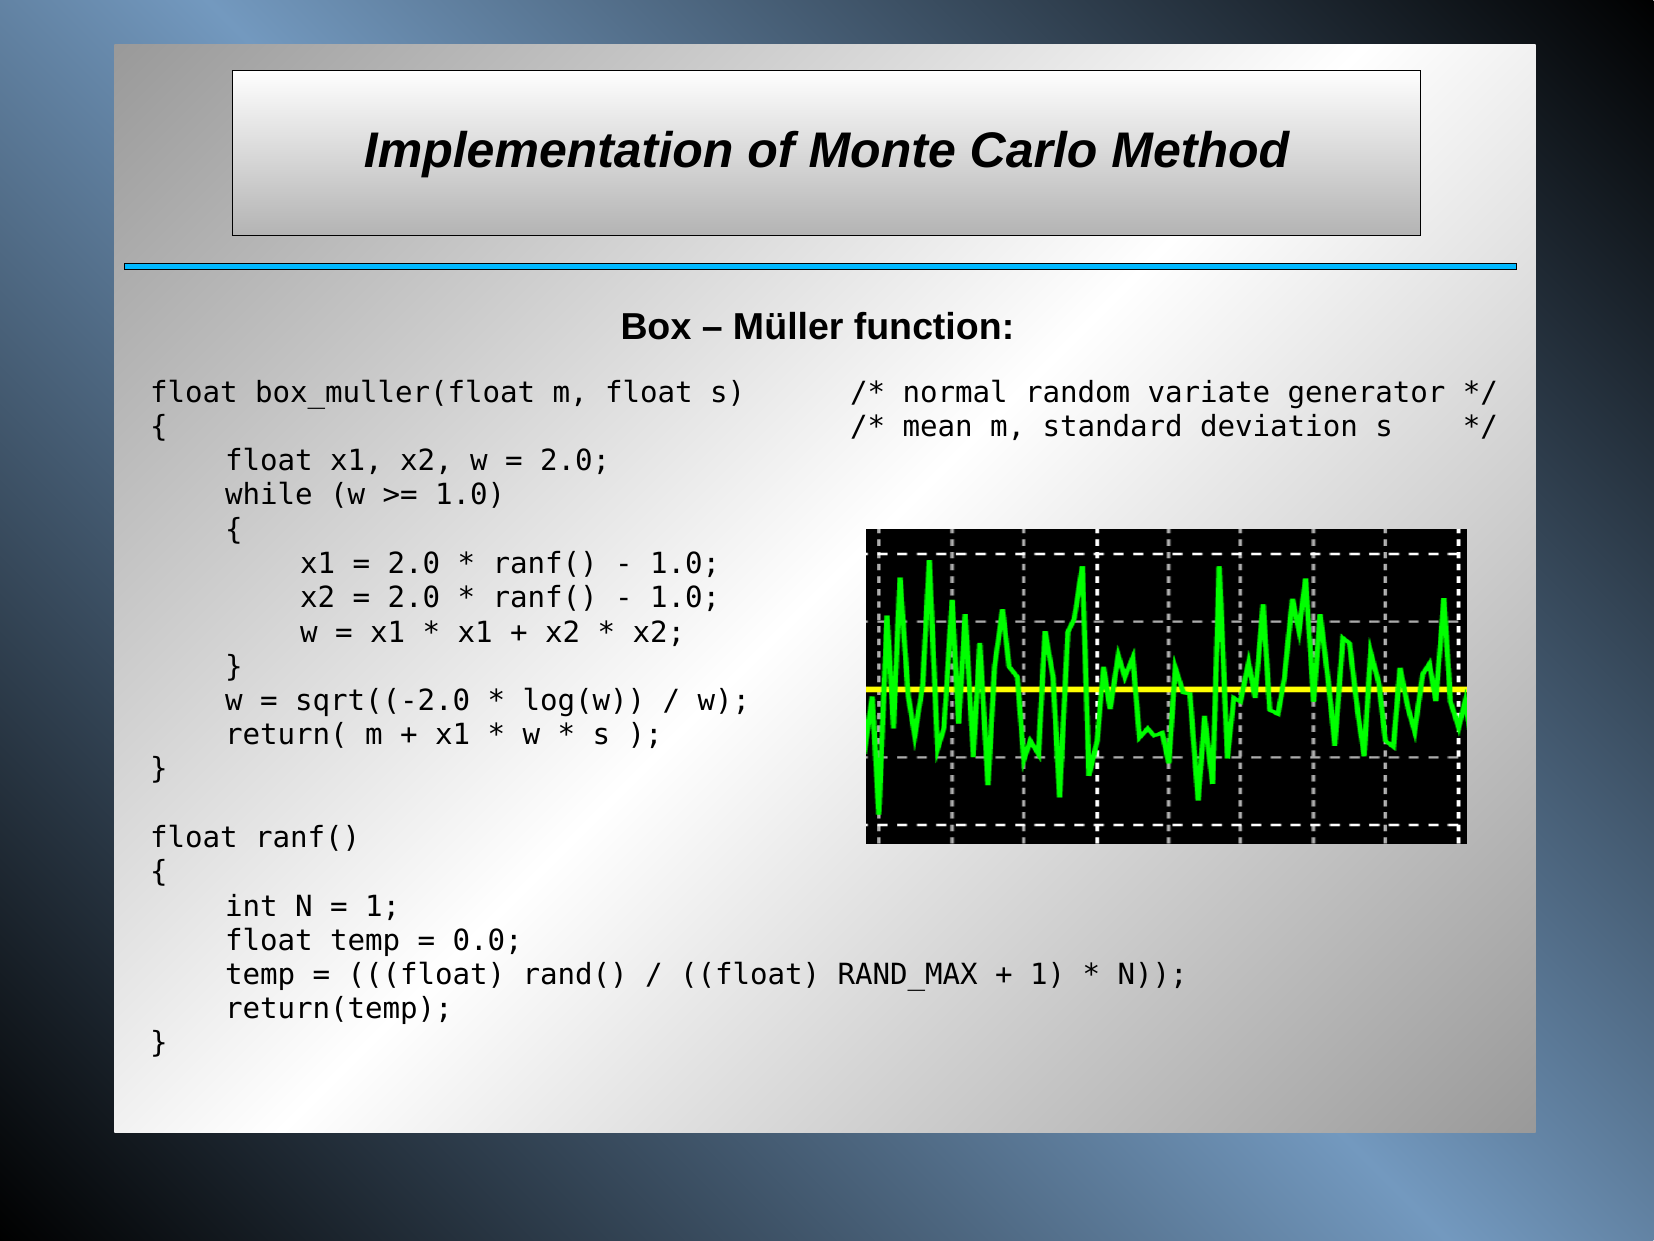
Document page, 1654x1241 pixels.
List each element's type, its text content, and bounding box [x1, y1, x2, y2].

text_box float box_muller(float m, float s) /* normal random variate generator */ { /* mean m, standard deviation s */ float x1, x2, w = 2.0; while (w >= 1.0) { x1 = 2.0 * ranf() - 1.0; x2 = 2.0 * ranf() - 1.0; w = x1 * x1 + x2 * x2; } w = sqrt((-2.0 * log(w)) / w); return( m + x1 * w * s ); } float ranf() { int N = 1; float temp = 0.0; temp = (((float) rand() / ((float) RAND_MAX + 1) * N)); return(temp); } [150, 375, 1498, 1133]
text_box Box – Müller function: [620, 305, 1034, 348]
text_box Implementation of Monte Carlo Method [274, 122, 1379, 185]
picture [866, 529, 1467, 844]
text_box [124, 263, 1517, 270]
text_box [232, 70, 1421, 236]
